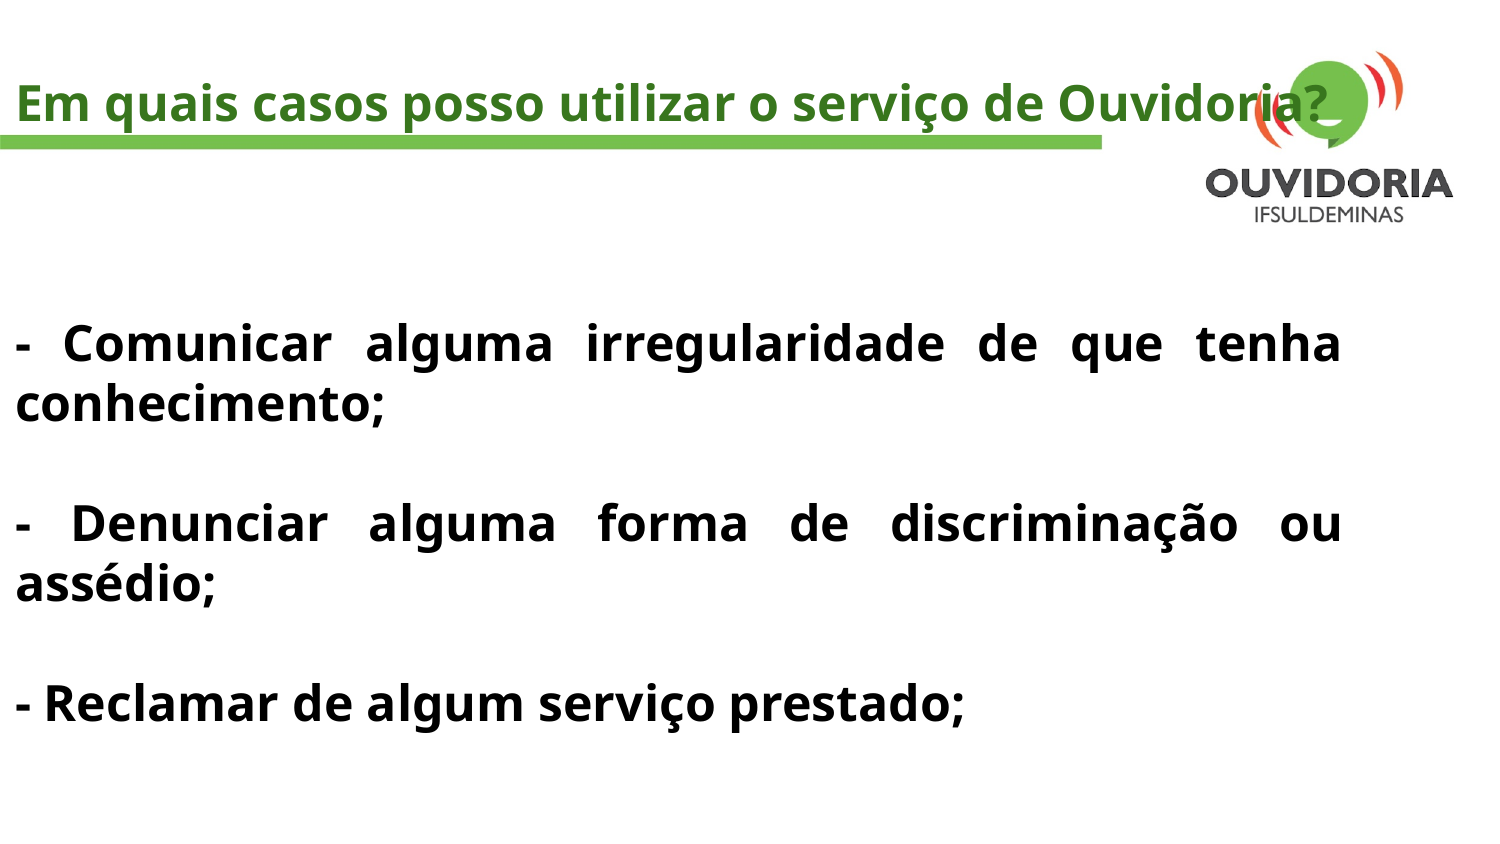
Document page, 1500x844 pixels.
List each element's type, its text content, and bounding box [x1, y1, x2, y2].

picture [0, 0, 1499, 844]
text_box Em quais casos posso utilizar o serviço de Ouvidoria? - Comunicar alguma irregularidade de que tenha conhecimento; - Denunciar alguma forma de discriminação ou assédio; - Reclamar de algum serviço prestado; [0, 55, 1359, 167]
